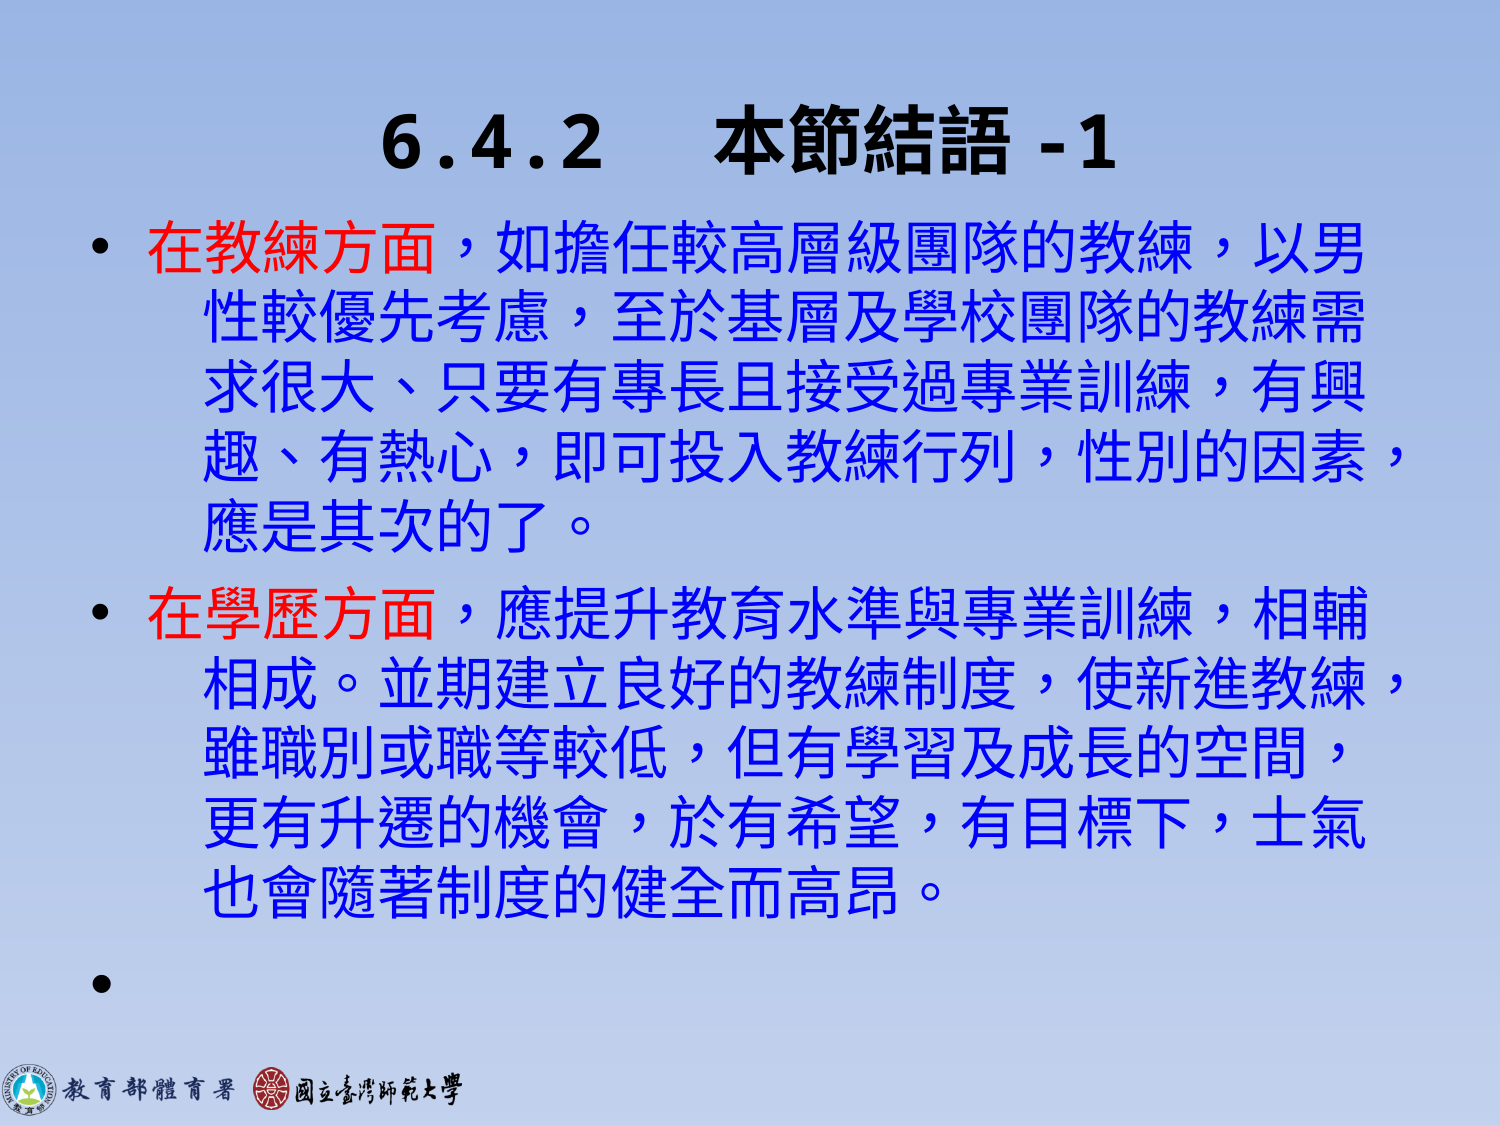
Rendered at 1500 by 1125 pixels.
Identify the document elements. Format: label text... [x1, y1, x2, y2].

list 在教練方面，如擔任較高層級團隊的教練，以男性較優先考慮，至於基層及學校團隊的教練需求很大、只要有專長且接受過專業訓練，有興趣、有熱心，即可投入教練行列，性別的因素，應是其次的了。 在學歷方面，應提升教育水準與專業訓練，相輔相成。並期建立良好的教練制度，使新進教練，雖職別或職等較低，但有學習及成長的空間，更有升遷的機會，於有希望，有目標下，士氣也會隨著制度的健全而高昂。 [75, 203, 1426, 946]
title 6.4.2 本節結語-1 [75, 45, 1426, 203]
